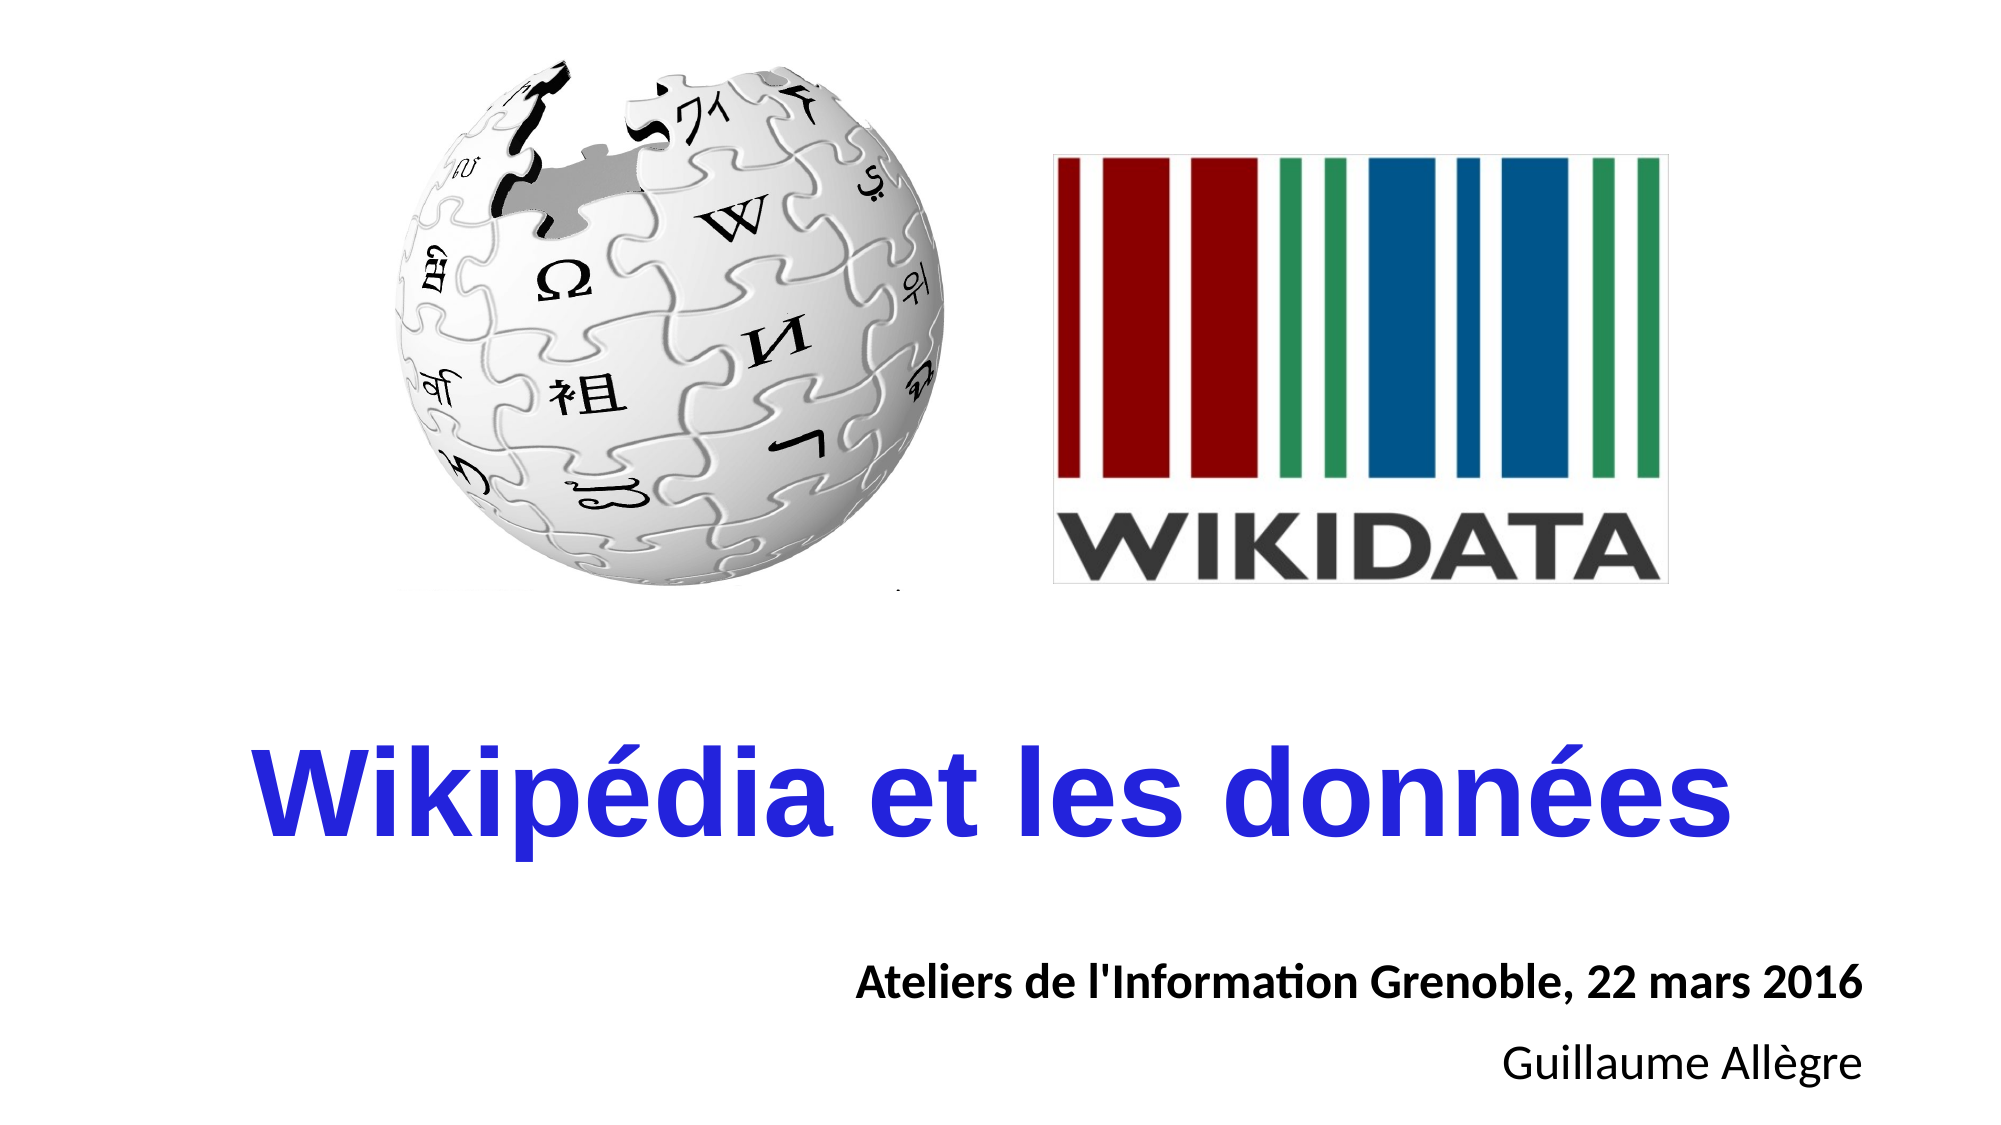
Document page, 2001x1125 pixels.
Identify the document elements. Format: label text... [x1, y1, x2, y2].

picture [390, 54, 951, 591]
picture [1053, 154, 1669, 584]
subtitle Ateliers de l'Information Grenoble, 22 mars 2016 Guillaume Allègre [378, 940, 1879, 1125]
text_box Wikipédia et les données [237, 715, 1752, 871]
